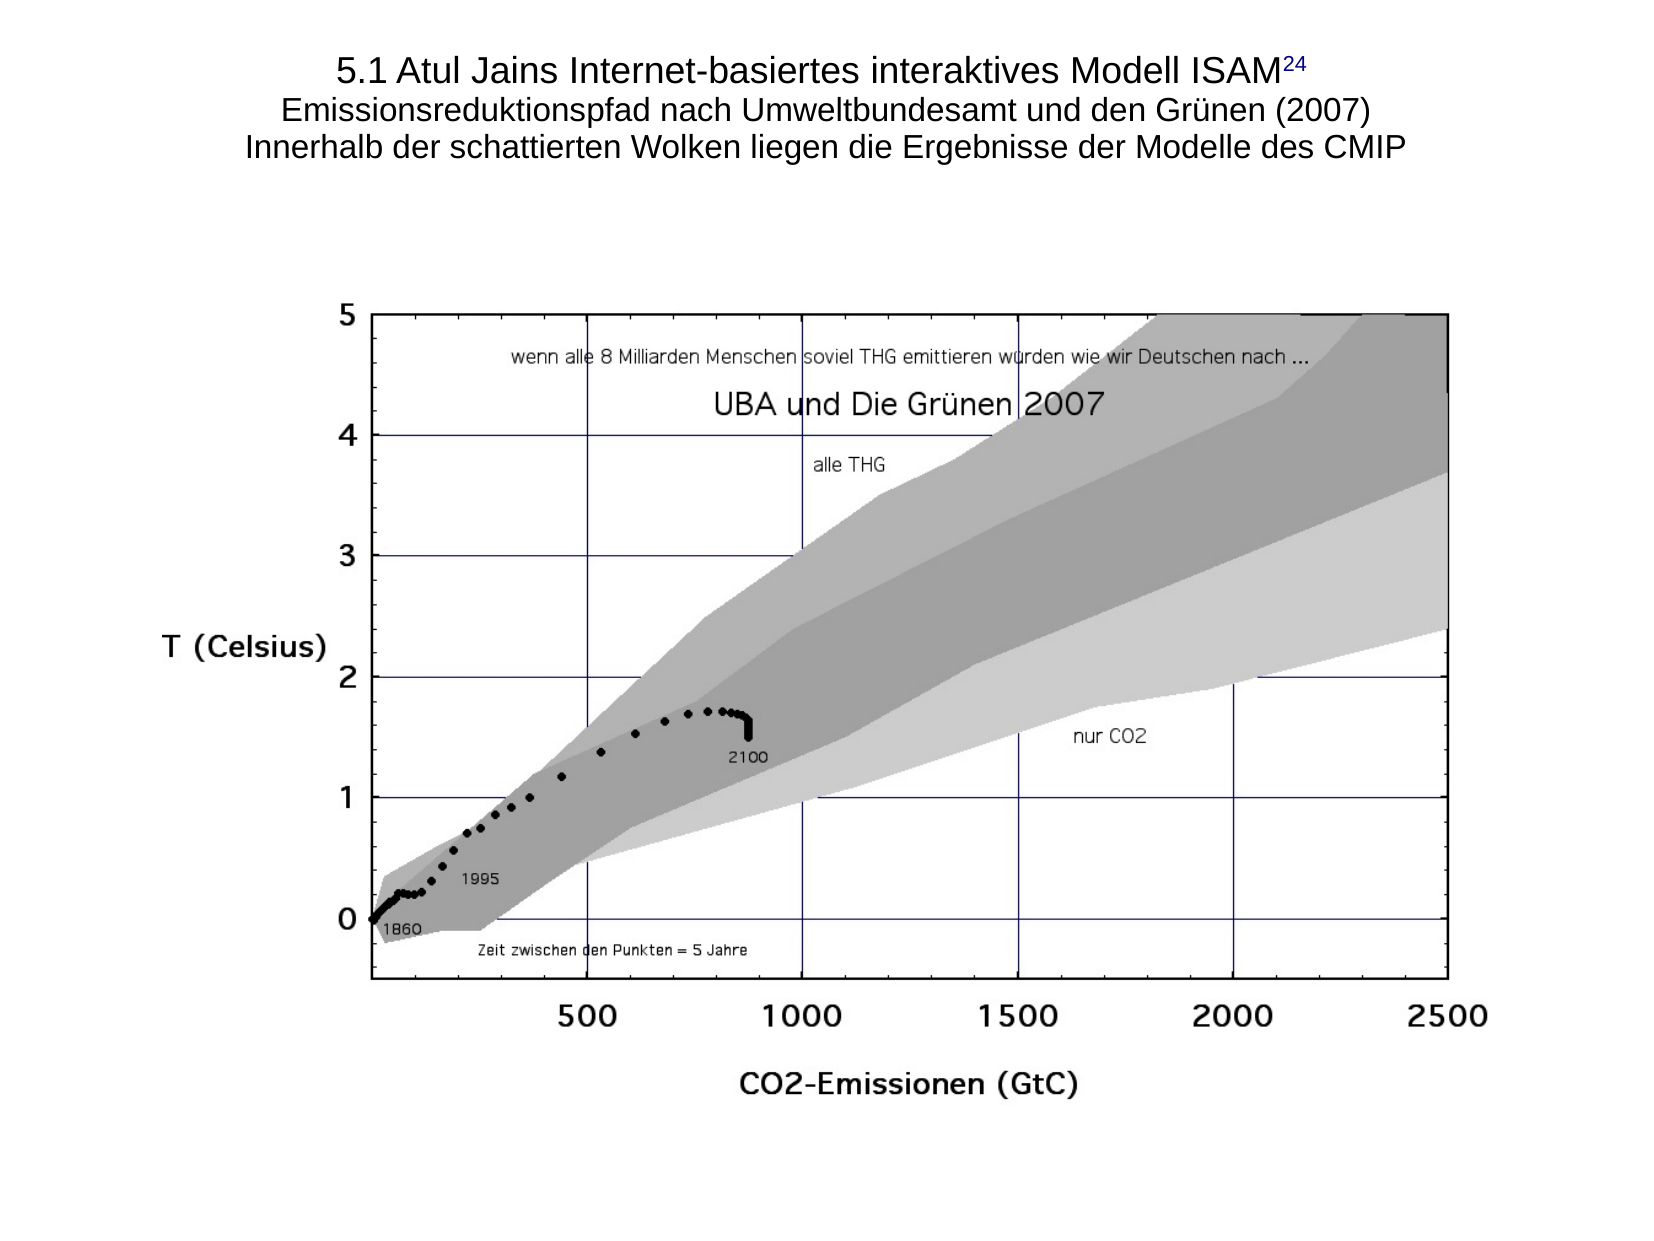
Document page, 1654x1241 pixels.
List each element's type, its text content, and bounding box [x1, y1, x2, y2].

picture [162, 290, 1491, 1109]
title 5.1 Atul Jains Internet-basiertes interaktives Modell ISAM24 Emissionsreduktionspfad nach Umweltbundesamt und den Grünen (2007) Innerhalb der schattierten Wolken liegen die Ergebnisse der Modelle des CMIP [82, 49, 1571, 257]
